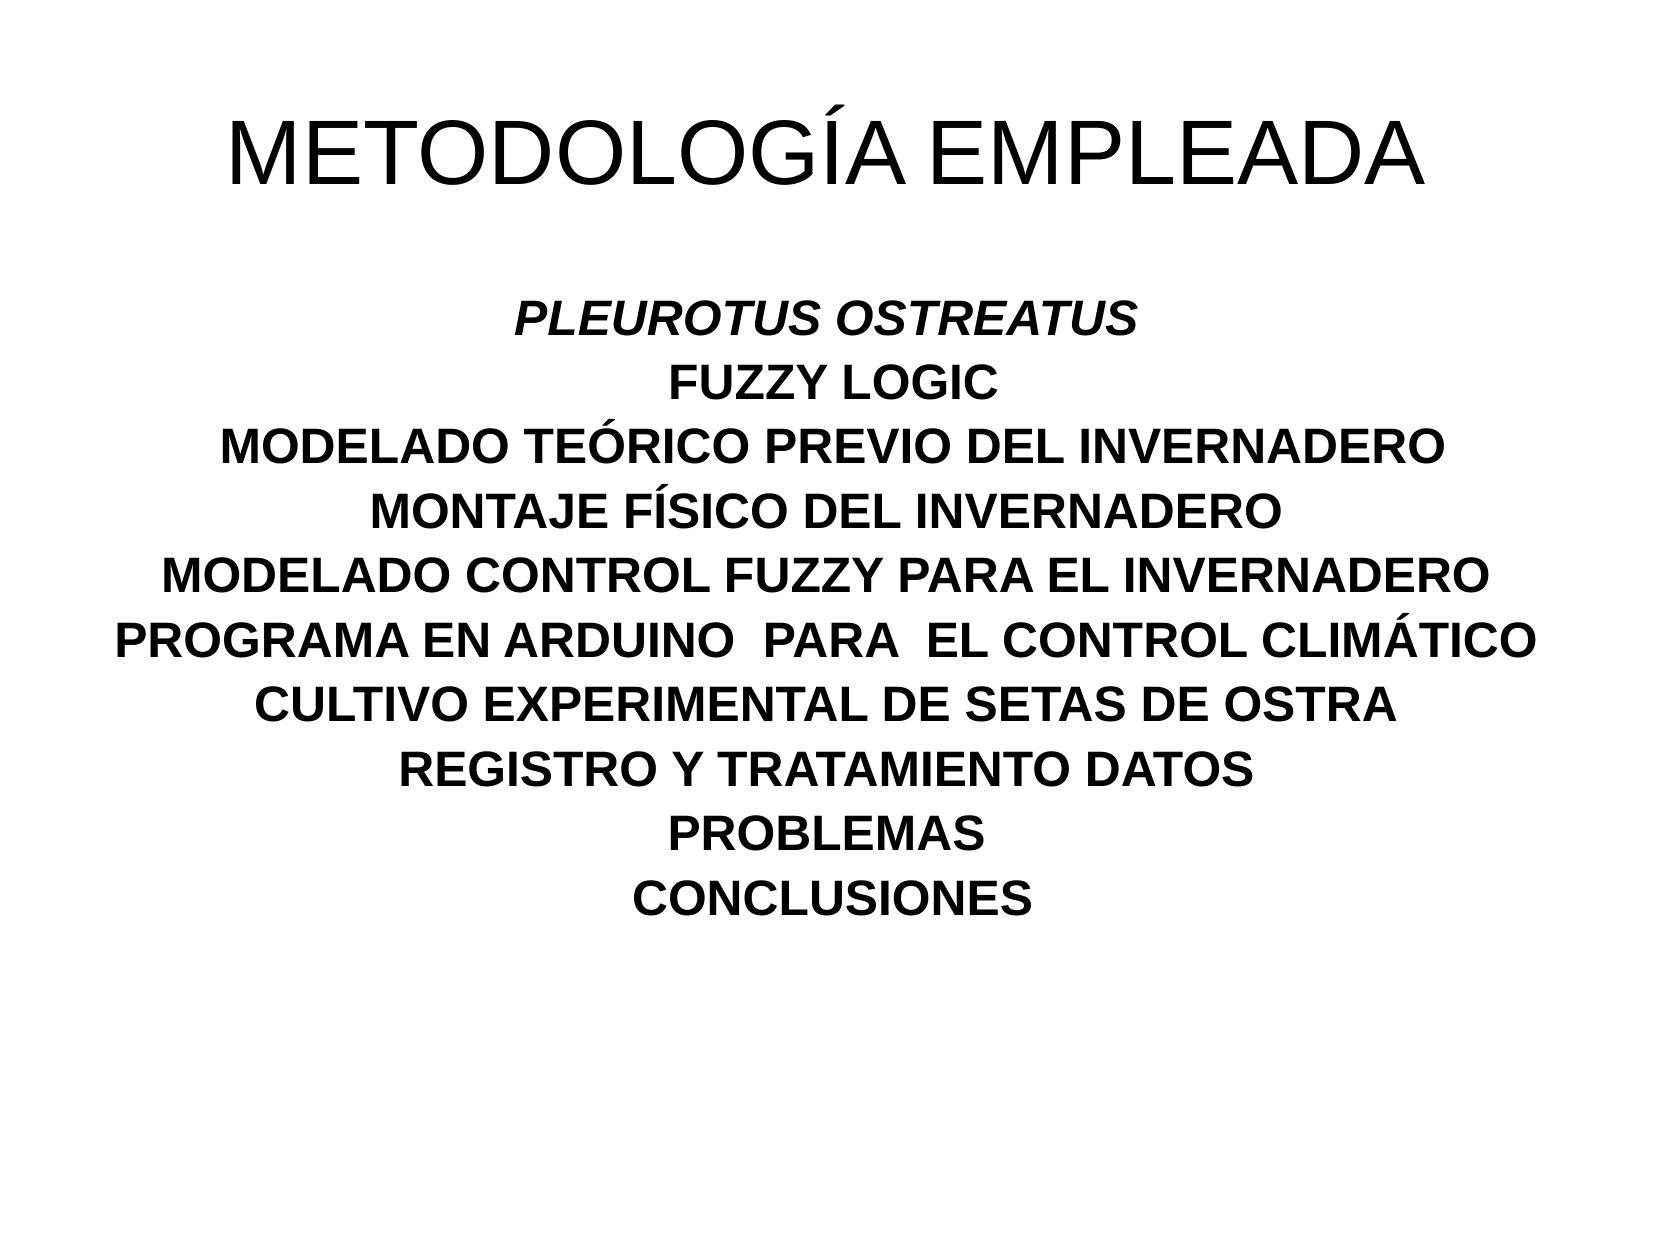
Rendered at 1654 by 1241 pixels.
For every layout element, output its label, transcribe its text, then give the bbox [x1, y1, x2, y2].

title METODOLOGÍA EMPLEADA [82, 49, 1571, 257]
list PLEUROTUS OSTREATUS FUZZY LOGIC MODELADO TEÓRICO PREVIO DEL INVERNADERO MONTAJE FÍSICO DEL INVERNADERO MODELADO CONTROL FUZZY PARA EL INVERNADERO PROGRAMA EN ARDUINO PARA EL CONTROL CLIMÁTICO CULTIVO EXPERIMENTAL DE SETAS DE OSTRA REGISTRO Y TRATAMIENTO DATOS PROBLEMAS CONCLUSIONES [82, 290, 1571, 1010]
